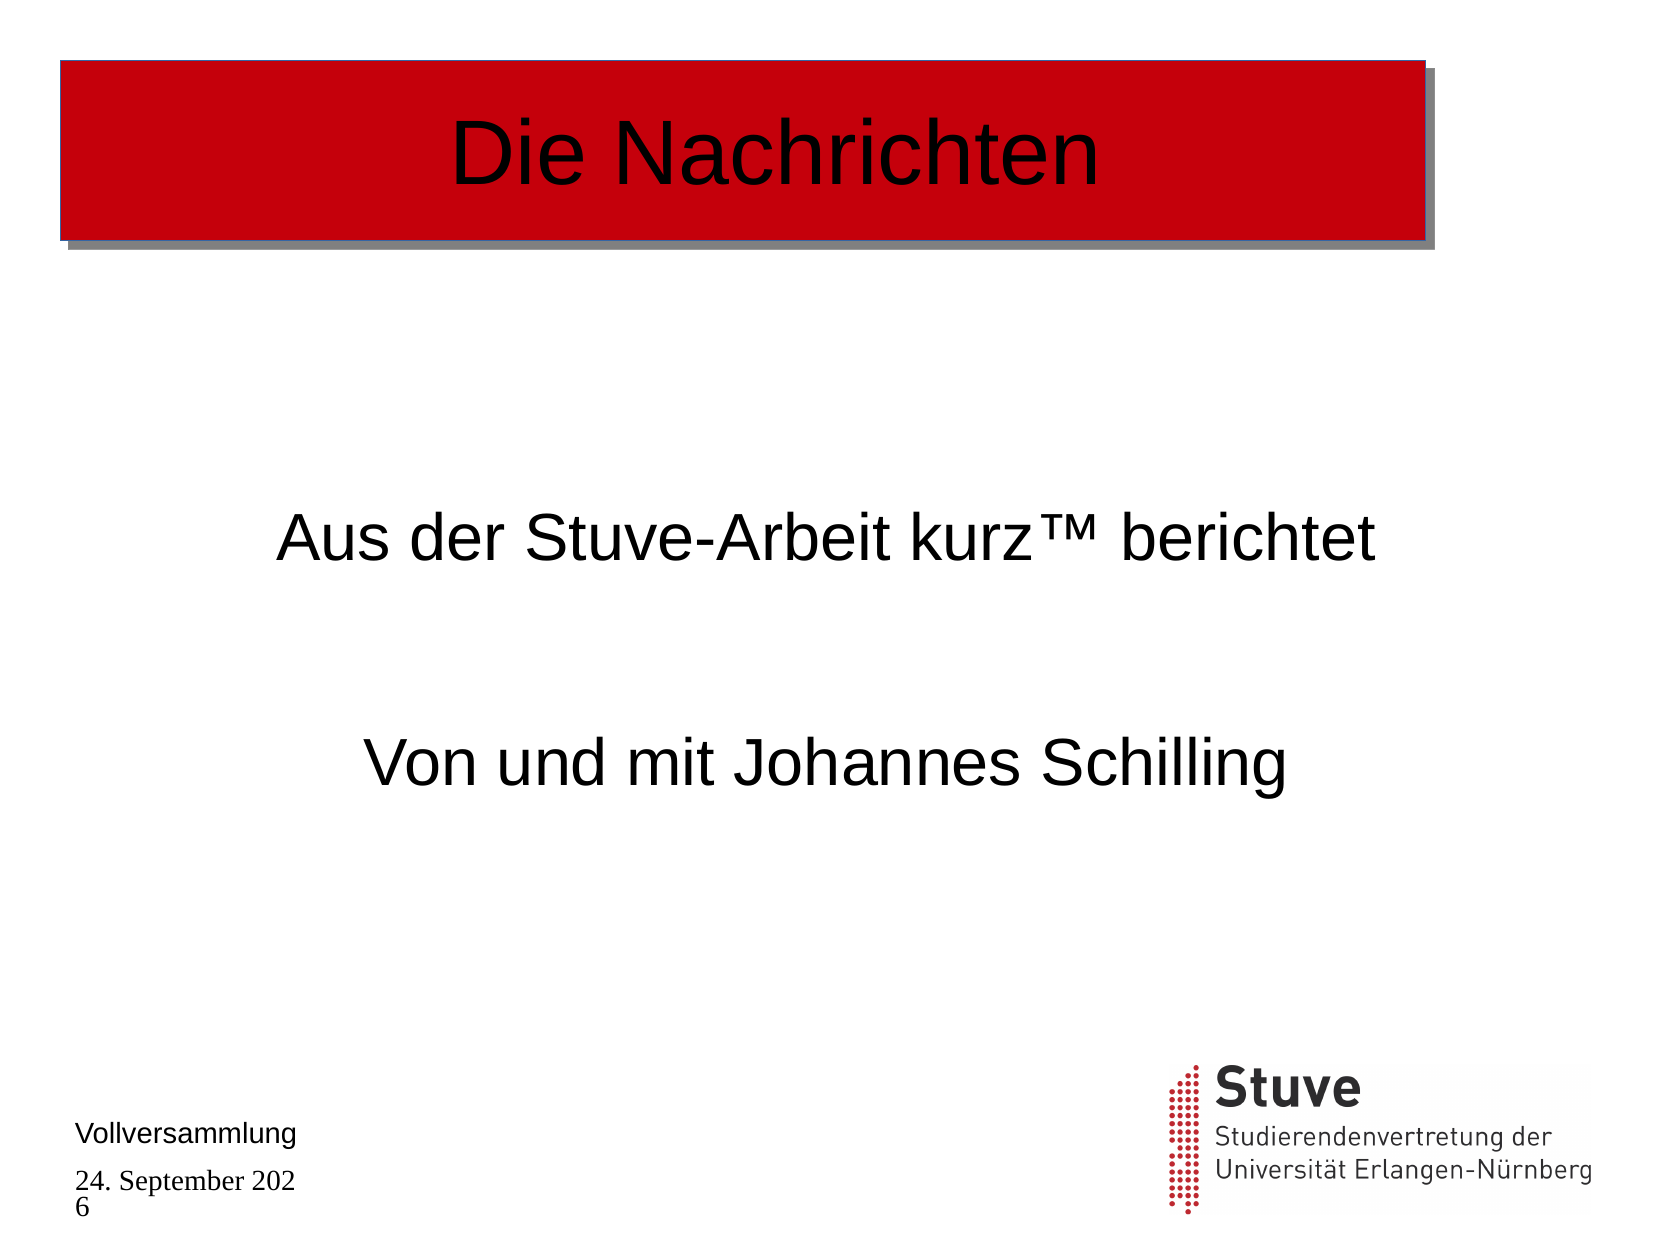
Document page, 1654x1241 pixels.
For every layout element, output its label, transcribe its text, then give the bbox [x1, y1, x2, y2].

picture [1169, 1064, 1591, 1215]
subtitle Aus der Stuve-Arbeit kurz™ berichtet Von und mit Johannes Schilling [82, 290, 1571, 1010]
title Die Nachrichten [82, 49, 1471, 257]
